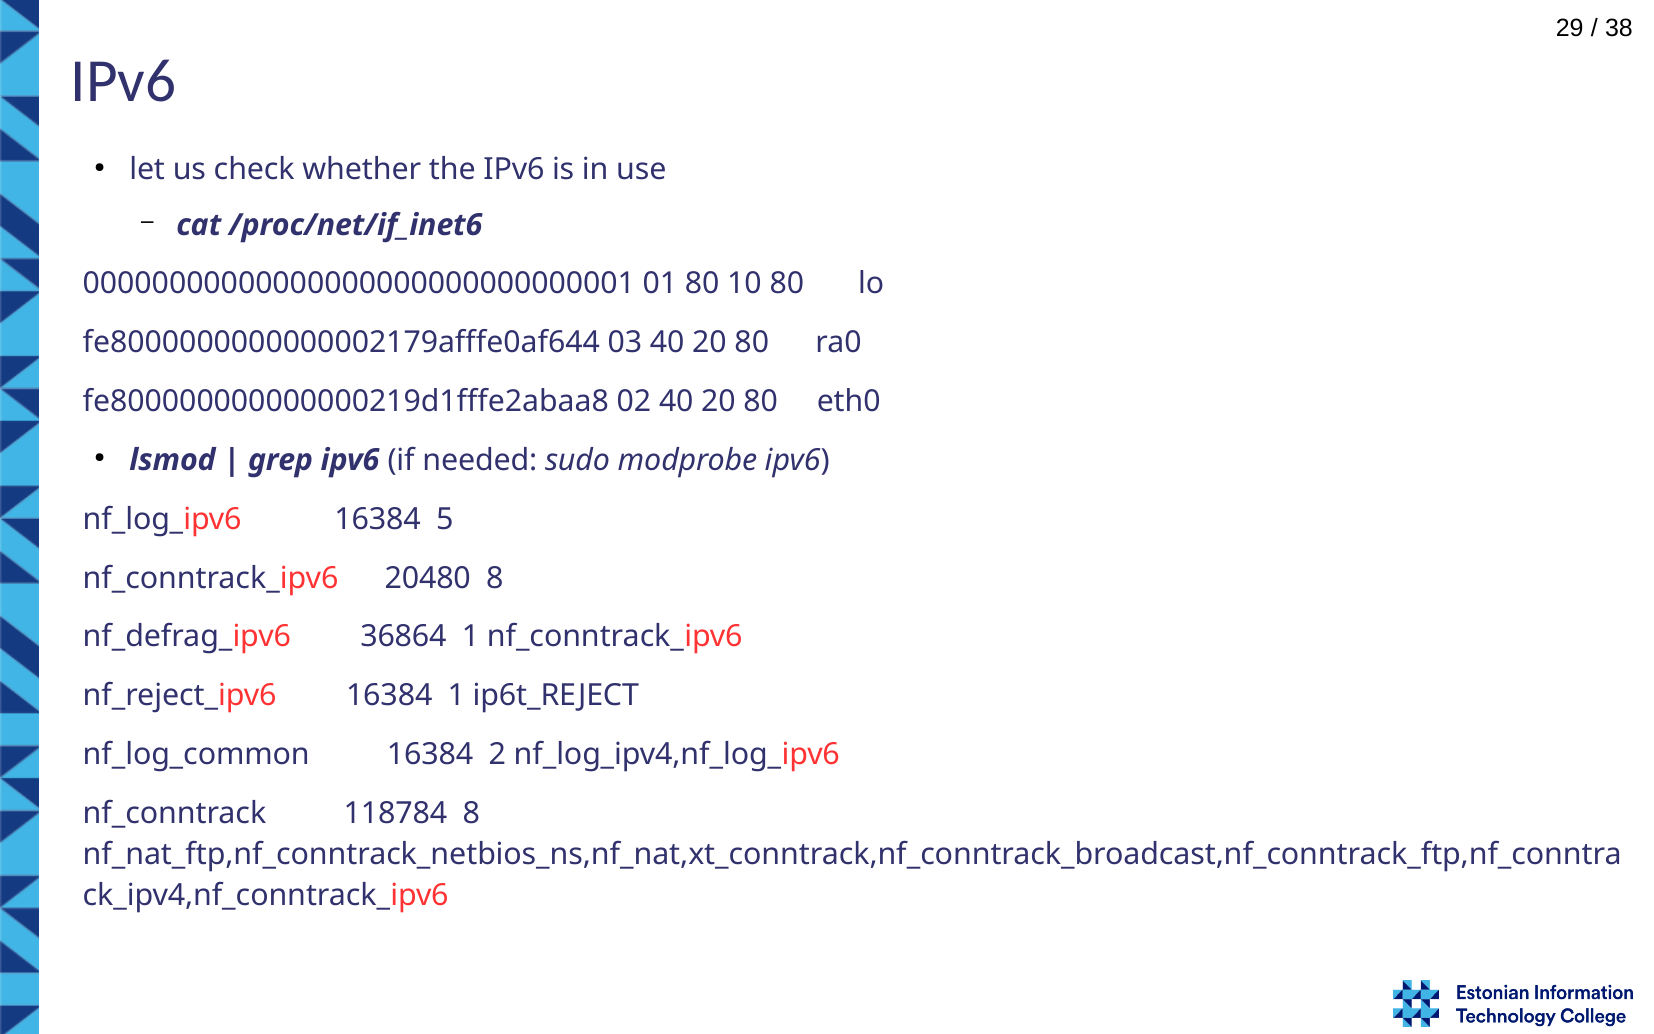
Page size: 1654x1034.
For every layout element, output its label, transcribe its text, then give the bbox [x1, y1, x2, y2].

title IPv6 [70, 41, 1630, 130]
picture [1393, 980, 1633, 1027]
list let us check whether the IPv6 is in use cat /proc/net/if_inet6 00000000000000000000000000000001 01 80 10 80 lo fe8000000000000002179afffe0af644 03 40 20 80 ra0 fe800000000000000219d1fffe2abaa8 02 40 20 80 eth0 lsmod | grep ipv6 (if needed: sudo modprobe ipv6) nf_log_ipv6 16384 5 nf_conntrack_ipv6 20480 8 nf_defrag_ipv6 36864 1 nf_conntrack_ipv6 nf_reject_ipv6 16384 1 ip6t_REJECT nf_log_common 16384 2 nf_log_ipv4,nf_log_ipv6 nf_conntrack 118784 8 nf_nat_ftp,nf_conntrack_netbios_ns,nf_nat,xt_conntrack,nf_conntrack_broadcast,nf_conntrack_ftp,nf_conntrack_ipv4,nf_conntrack_ipv6 [82, 147, 1625, 915]
